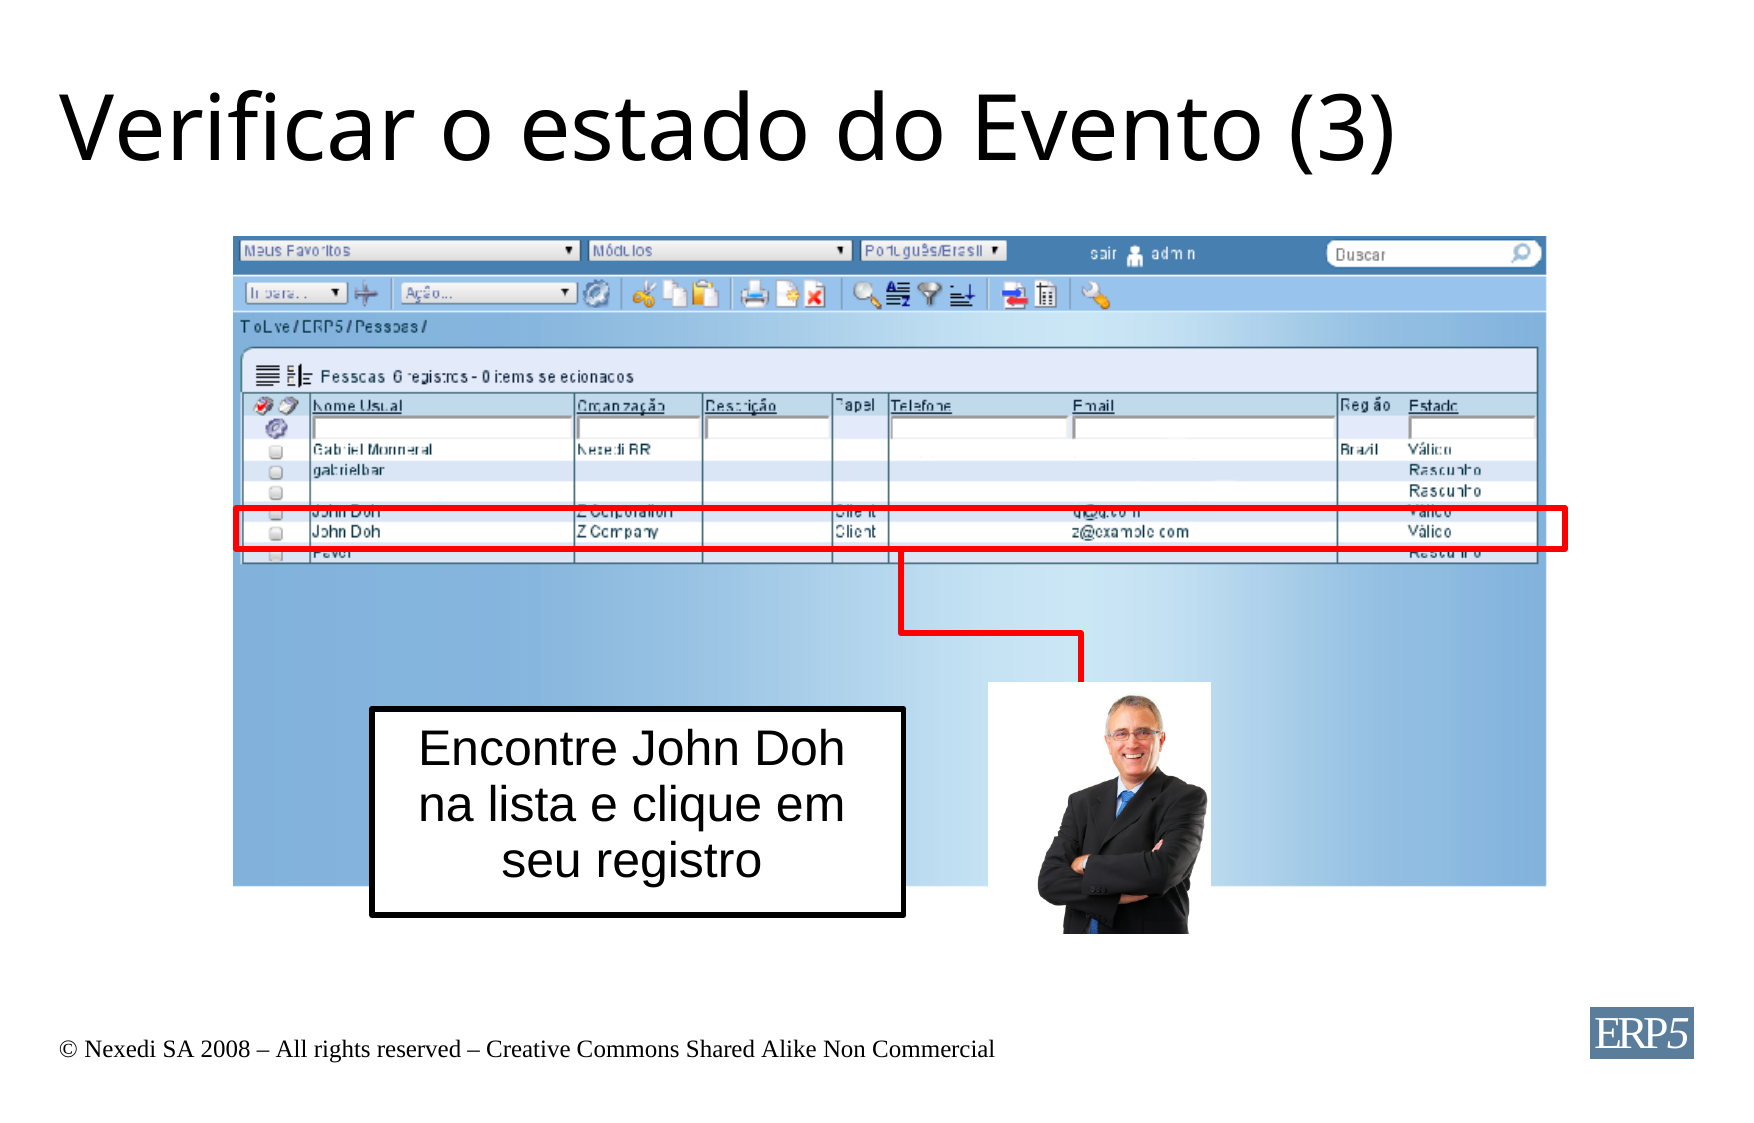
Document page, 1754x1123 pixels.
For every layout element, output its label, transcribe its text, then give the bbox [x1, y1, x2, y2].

text_box Encontre John Doh na lista e clique em seu registro [389, 720, 875, 888]
title Verificar o estado do Evento (3) [59, 63, 1695, 187]
picture [233, 552, 1548, 934]
picture [233, 236, 1548, 505]
text_box [372, 708, 904, 916]
picture [239, 511, 1548, 546]
